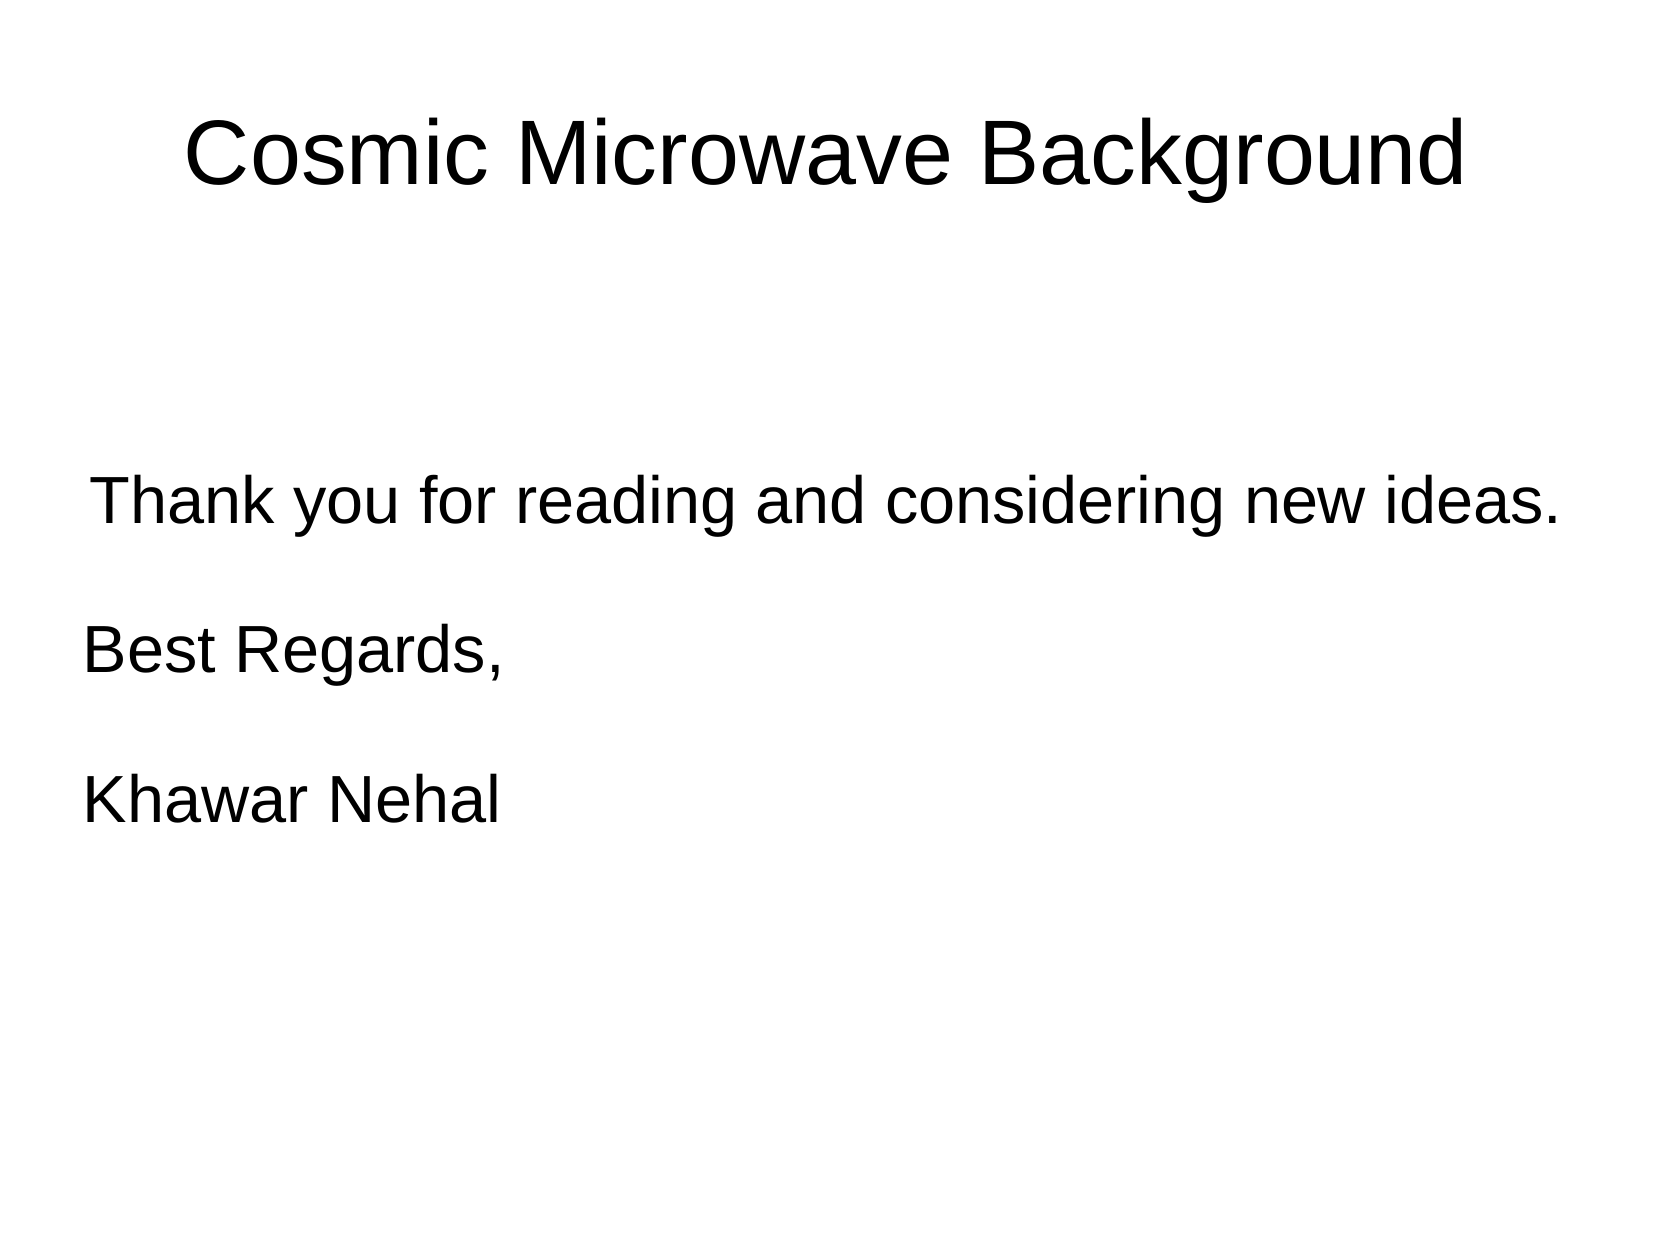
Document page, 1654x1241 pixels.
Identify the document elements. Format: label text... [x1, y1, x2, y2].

subtitle Thank you for reading and considering new ideas. Best Regards, Khawar Nehal [82, 290, 1571, 1010]
title Cosmic Microwave Background [82, 49, 1571, 257]
